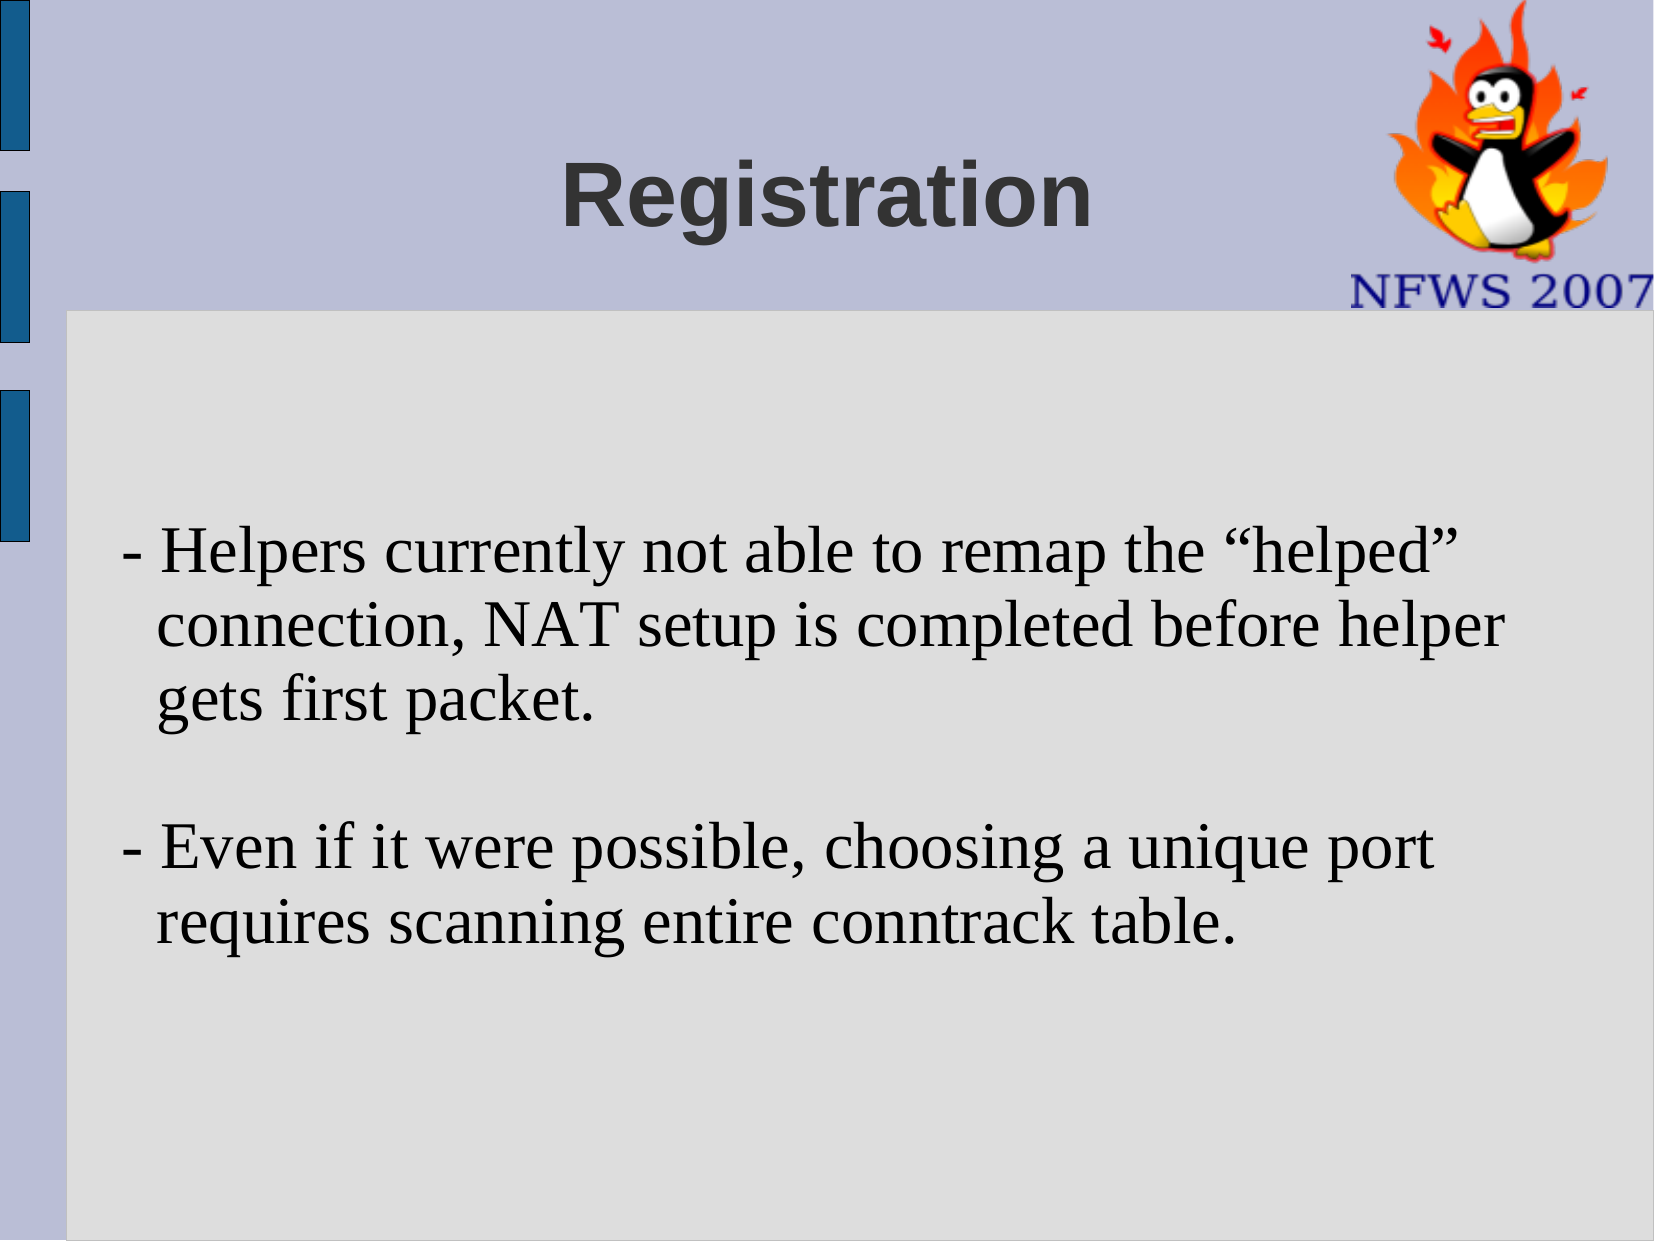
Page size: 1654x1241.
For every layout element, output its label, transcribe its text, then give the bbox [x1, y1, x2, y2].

subtitle - Helpers currently not able to remap the “helped” connection, NAT setup is completed before helper gets first packet. - Even if it were possible, choosing a unique port requires scanning entire conntrack table. [121, 352, 1534, 1119]
picture [1351, 0, 1654, 308]
title Registration [121, 98, 1351, 291]
